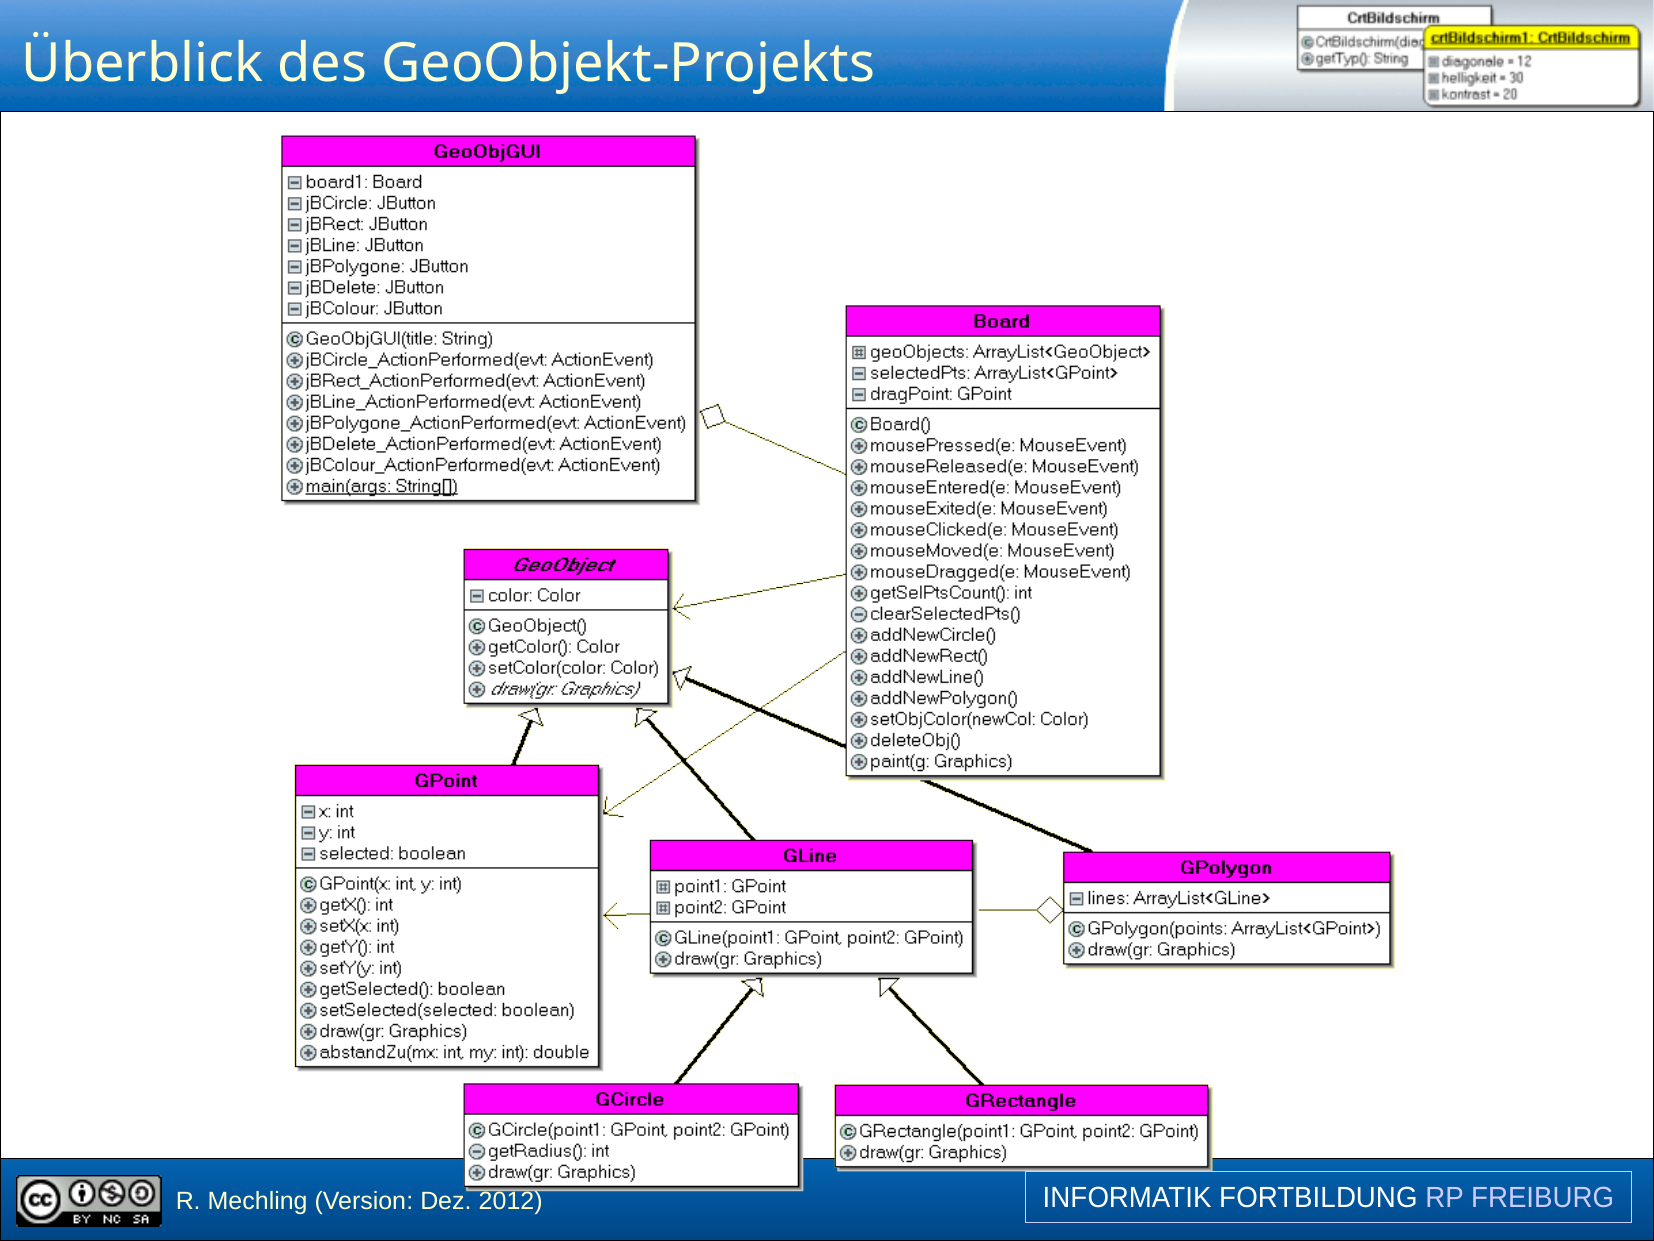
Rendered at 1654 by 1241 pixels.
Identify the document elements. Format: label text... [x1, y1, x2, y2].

picture [16, 1175, 162, 1227]
picture [265, 121, 1418, 1211]
title Überblick des GeoObjekt-Projekts [21, 25, 1510, 95]
picture [0, 0, 1654, 111]
